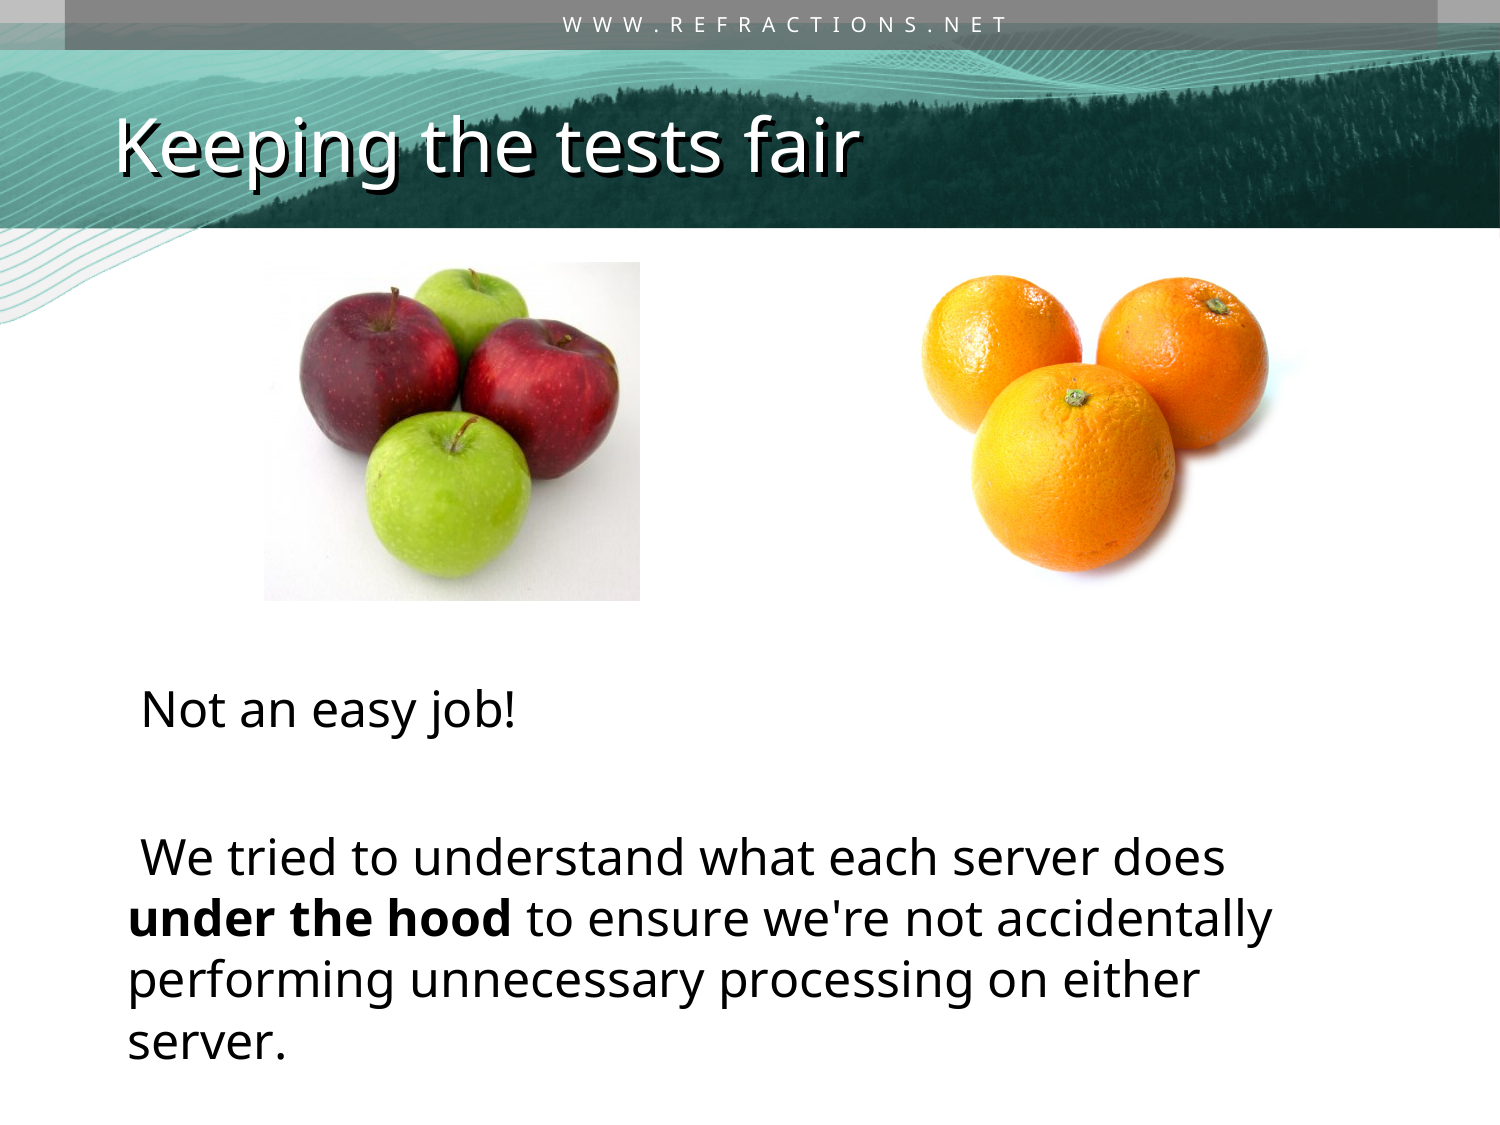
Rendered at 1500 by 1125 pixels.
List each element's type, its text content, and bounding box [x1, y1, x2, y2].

text_box Not an easy job! We tried to understand what each server does under the hood to ensure we're not accidentally performing unnecessary processing on either server. [112, 670, 1351, 1068]
picture [0, 50, 1500, 608]
title Keeping the tests fair [112, 69, 1388, 218]
